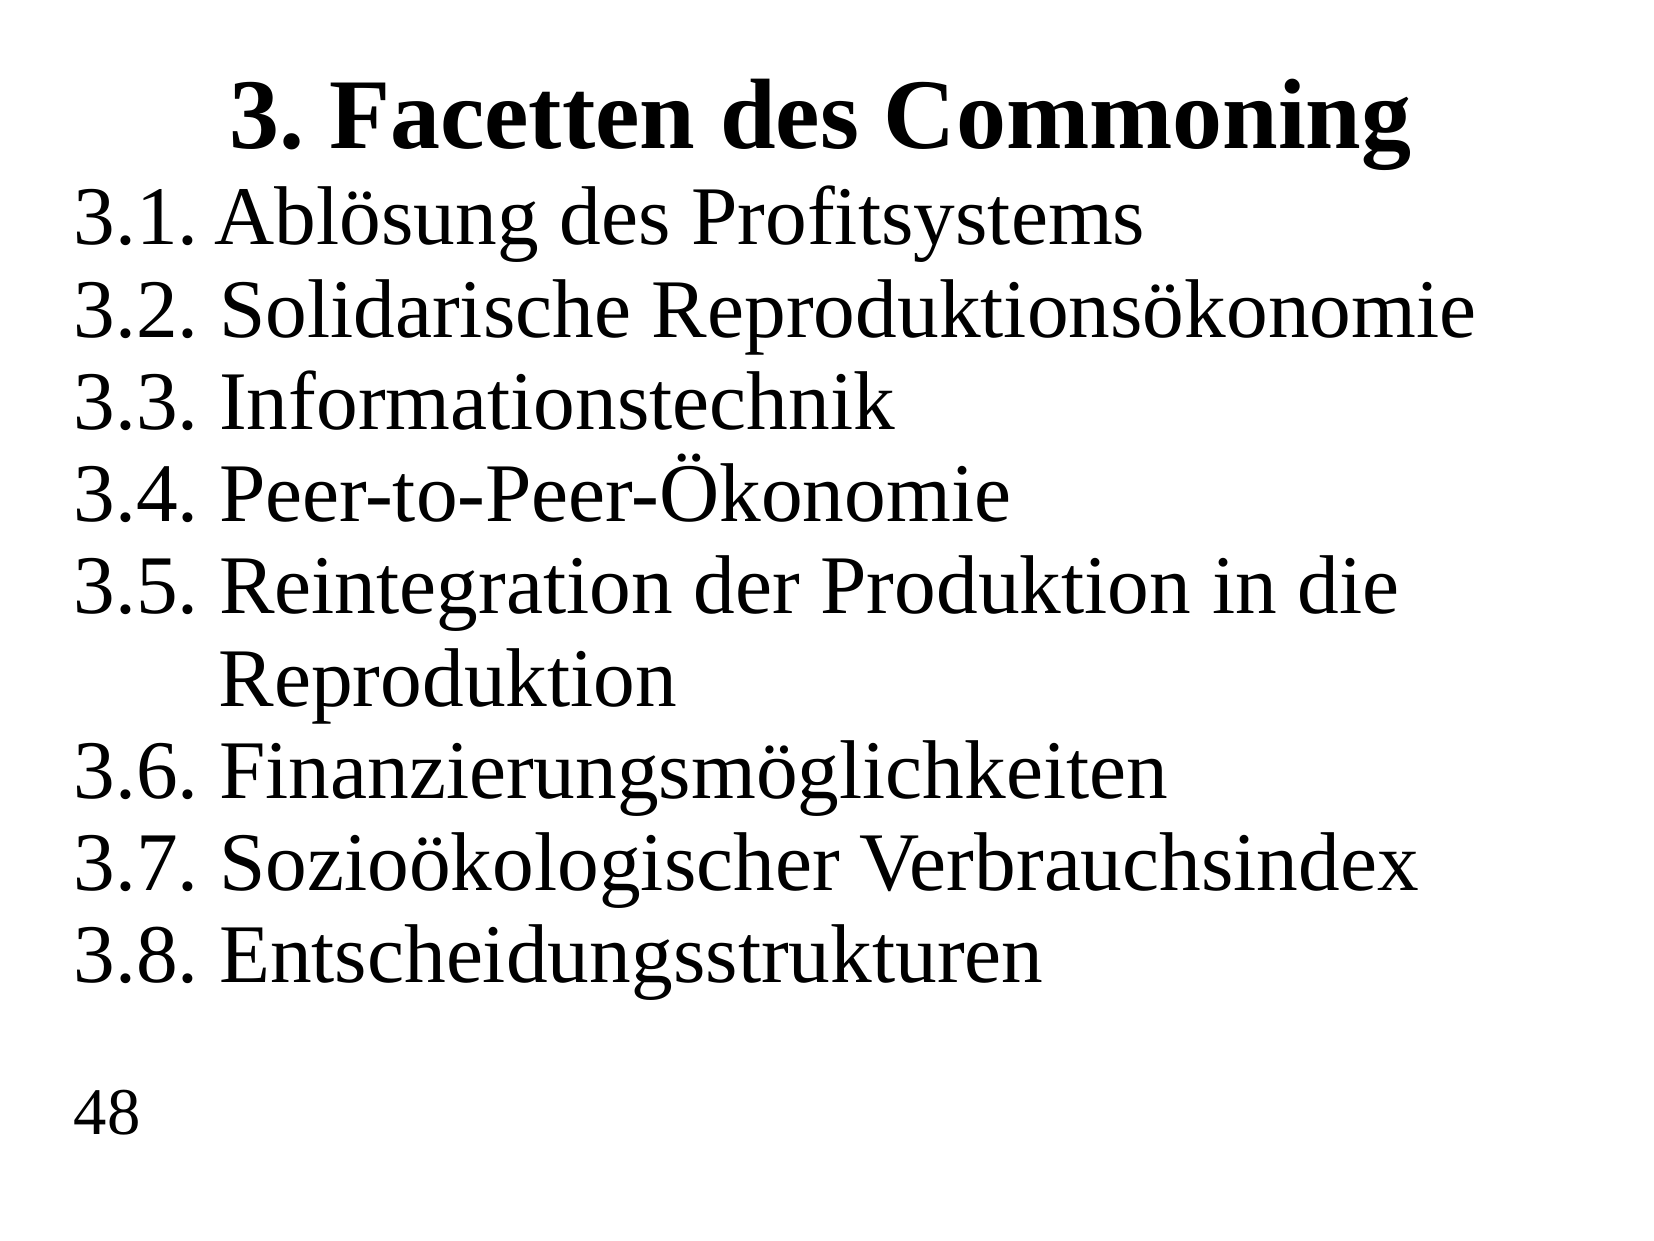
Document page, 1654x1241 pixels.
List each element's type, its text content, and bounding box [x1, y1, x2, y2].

text_box 3. Facetten des Commoning 3.1. Ablösung des Profitsystems 3.2. Solidarische Reproduktionsökonomie 3.3. Informationstechnik 3.4. Peer-to-Peer-Ökonomie 3.5. Reintegration der Produktion in die Reproduktion 3.6. Finanzierungsmöglichkeiten 3.7. Sozioökologischer Verbrauchsindex 3.8. Entscheidungsstrukturen <Nummer> [59, 52, 1595, 1157]
